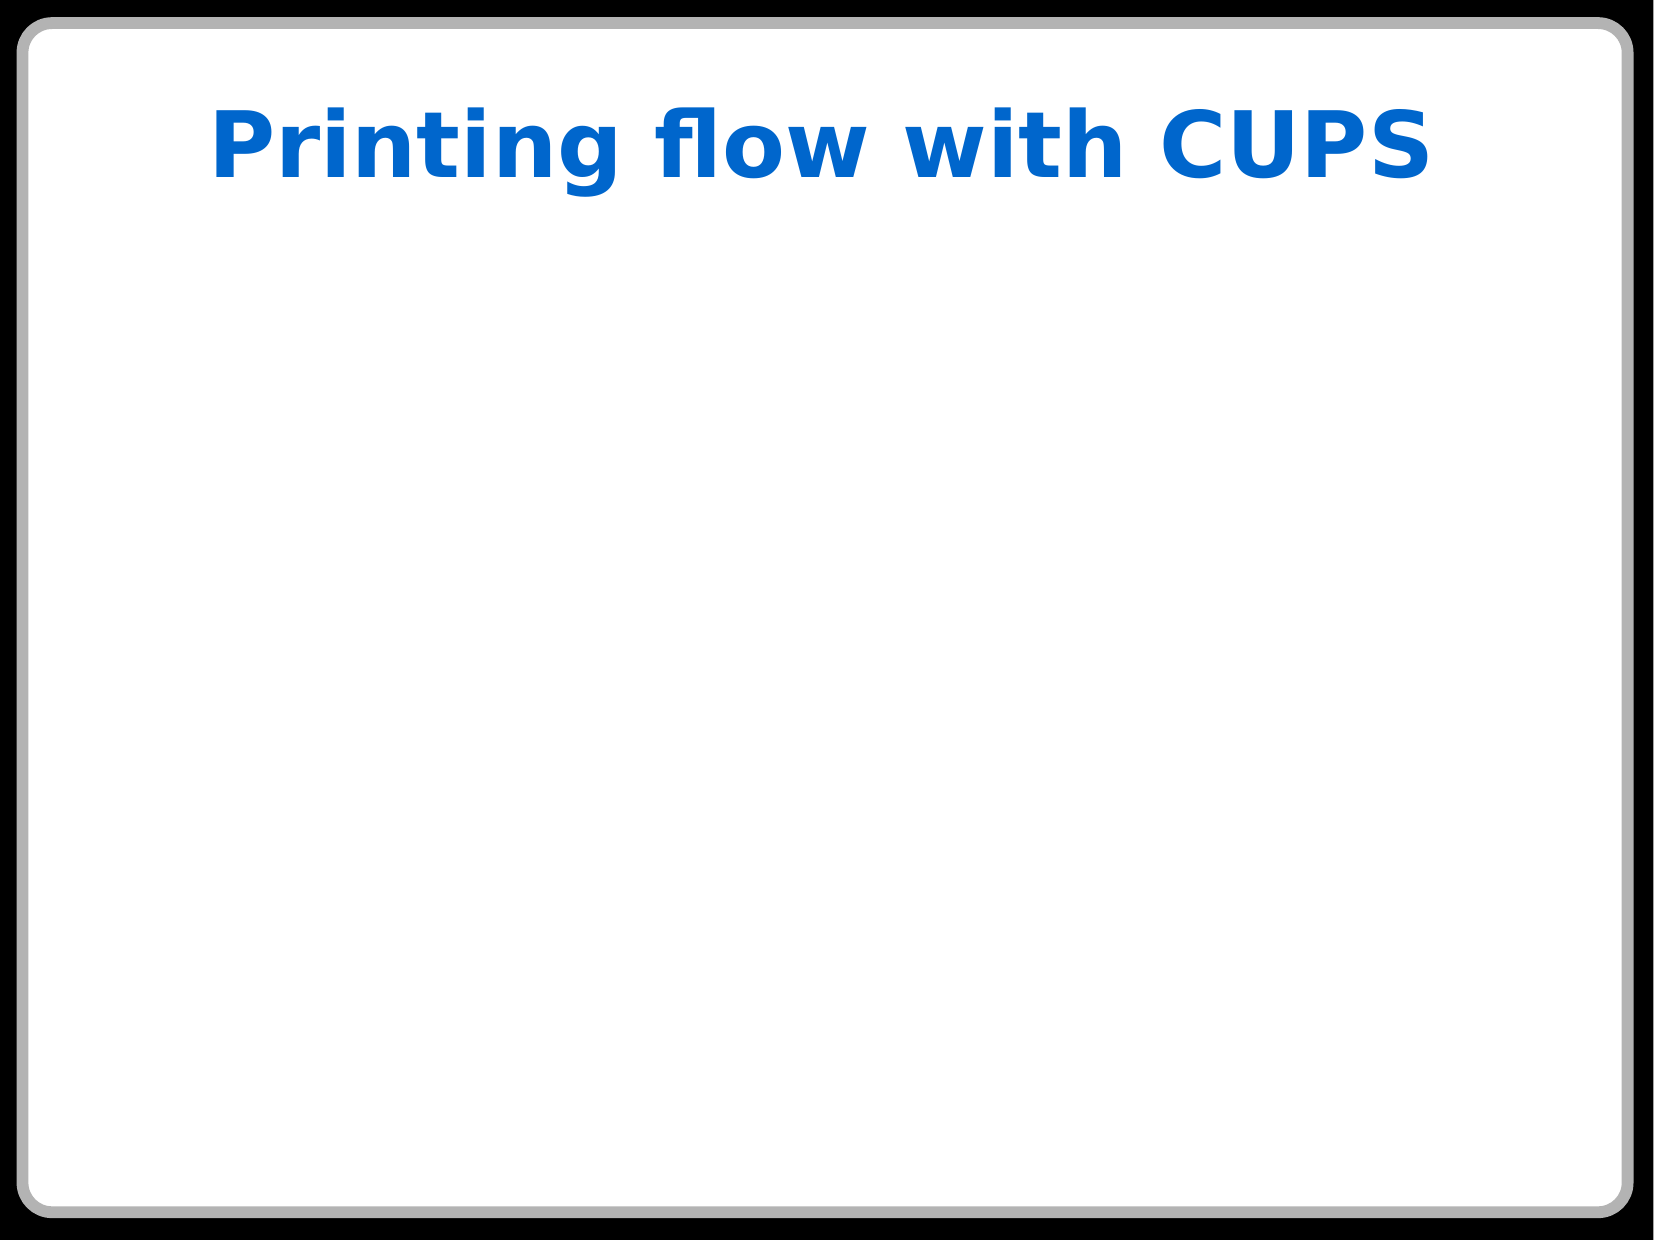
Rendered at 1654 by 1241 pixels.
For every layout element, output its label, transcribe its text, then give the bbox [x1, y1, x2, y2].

title Printing flow with CUPS [67, 91, 1577, 199]
